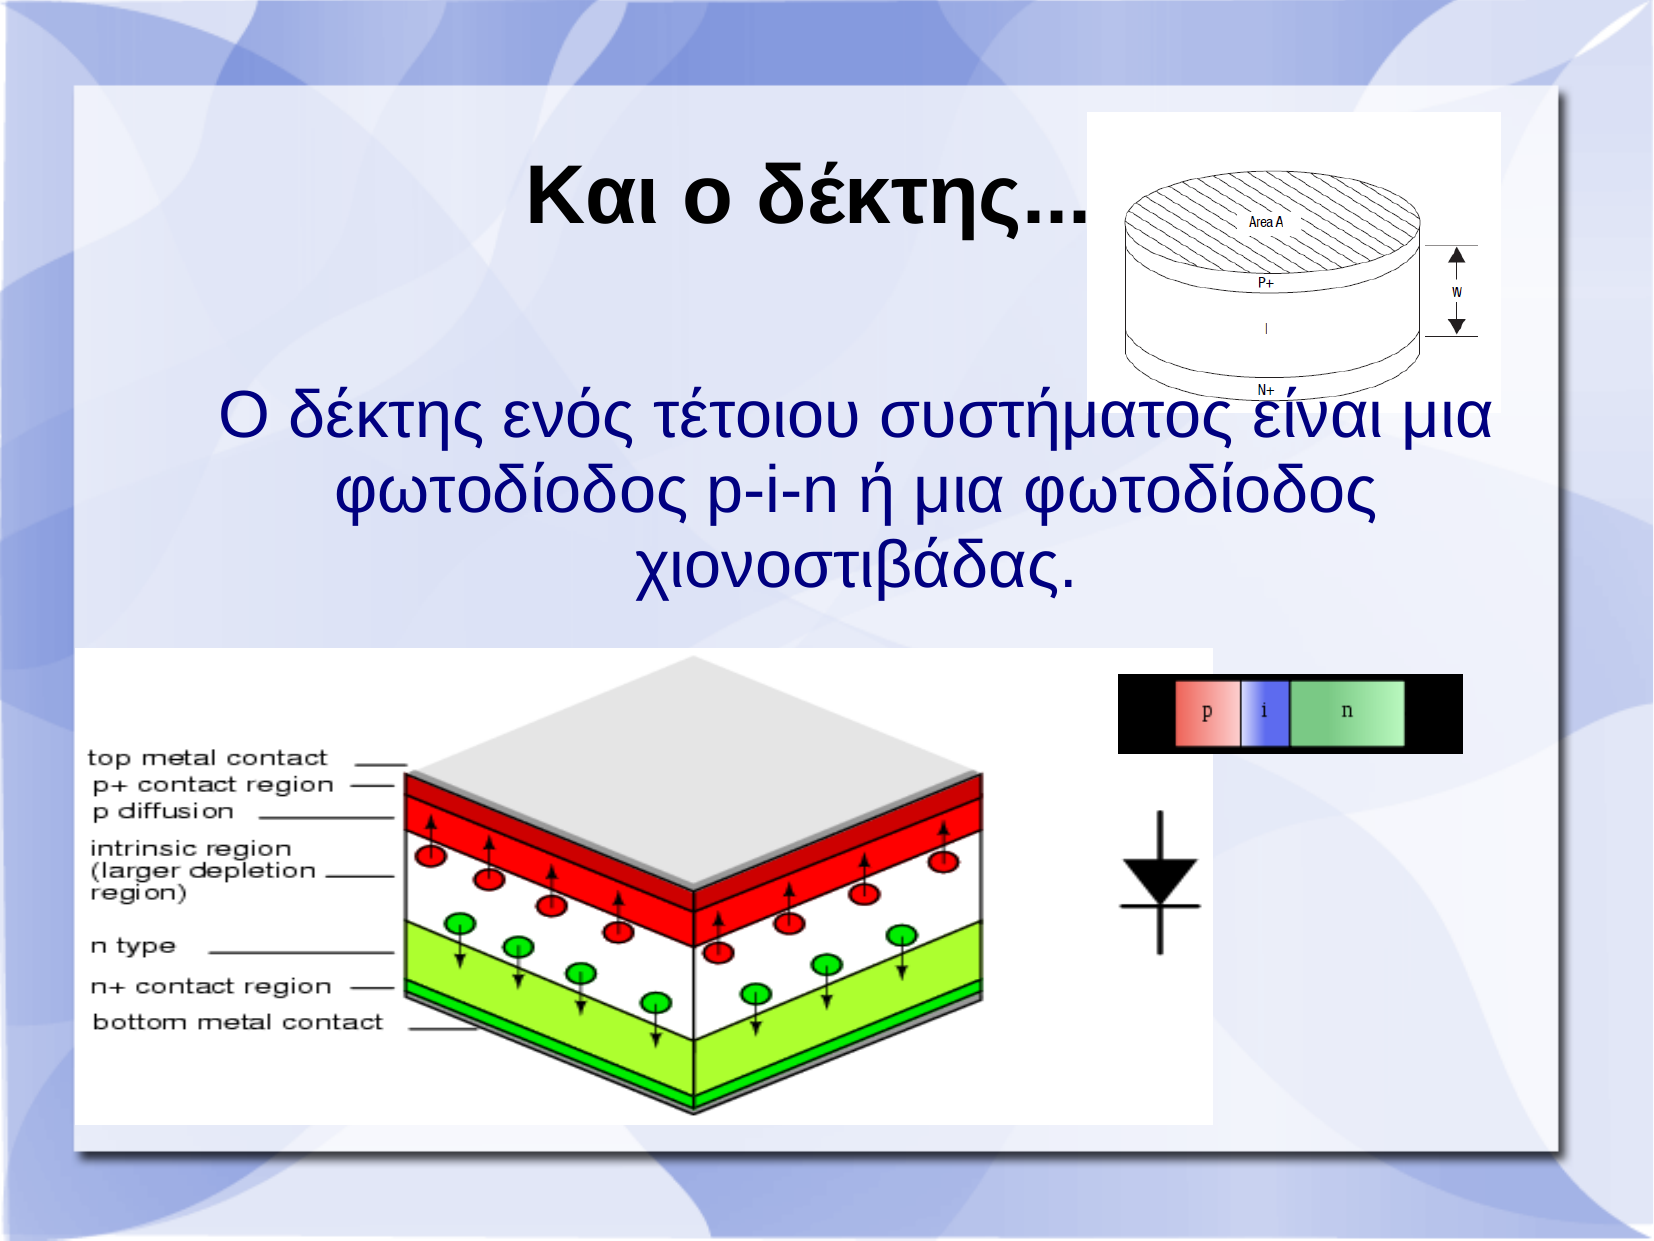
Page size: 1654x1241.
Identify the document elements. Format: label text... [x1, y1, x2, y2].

title Και ο δέκτης... [82, 98, 1535, 291]
picture [0, 0, 1654, 1241]
list Ο δέκτης ενός τέτοιου συστήματος είναι μια φωτοδίοδος p-i-n ή μια φωτοδίοδος χιονοστιβάδας. [142, 377, 1501, 1013]
